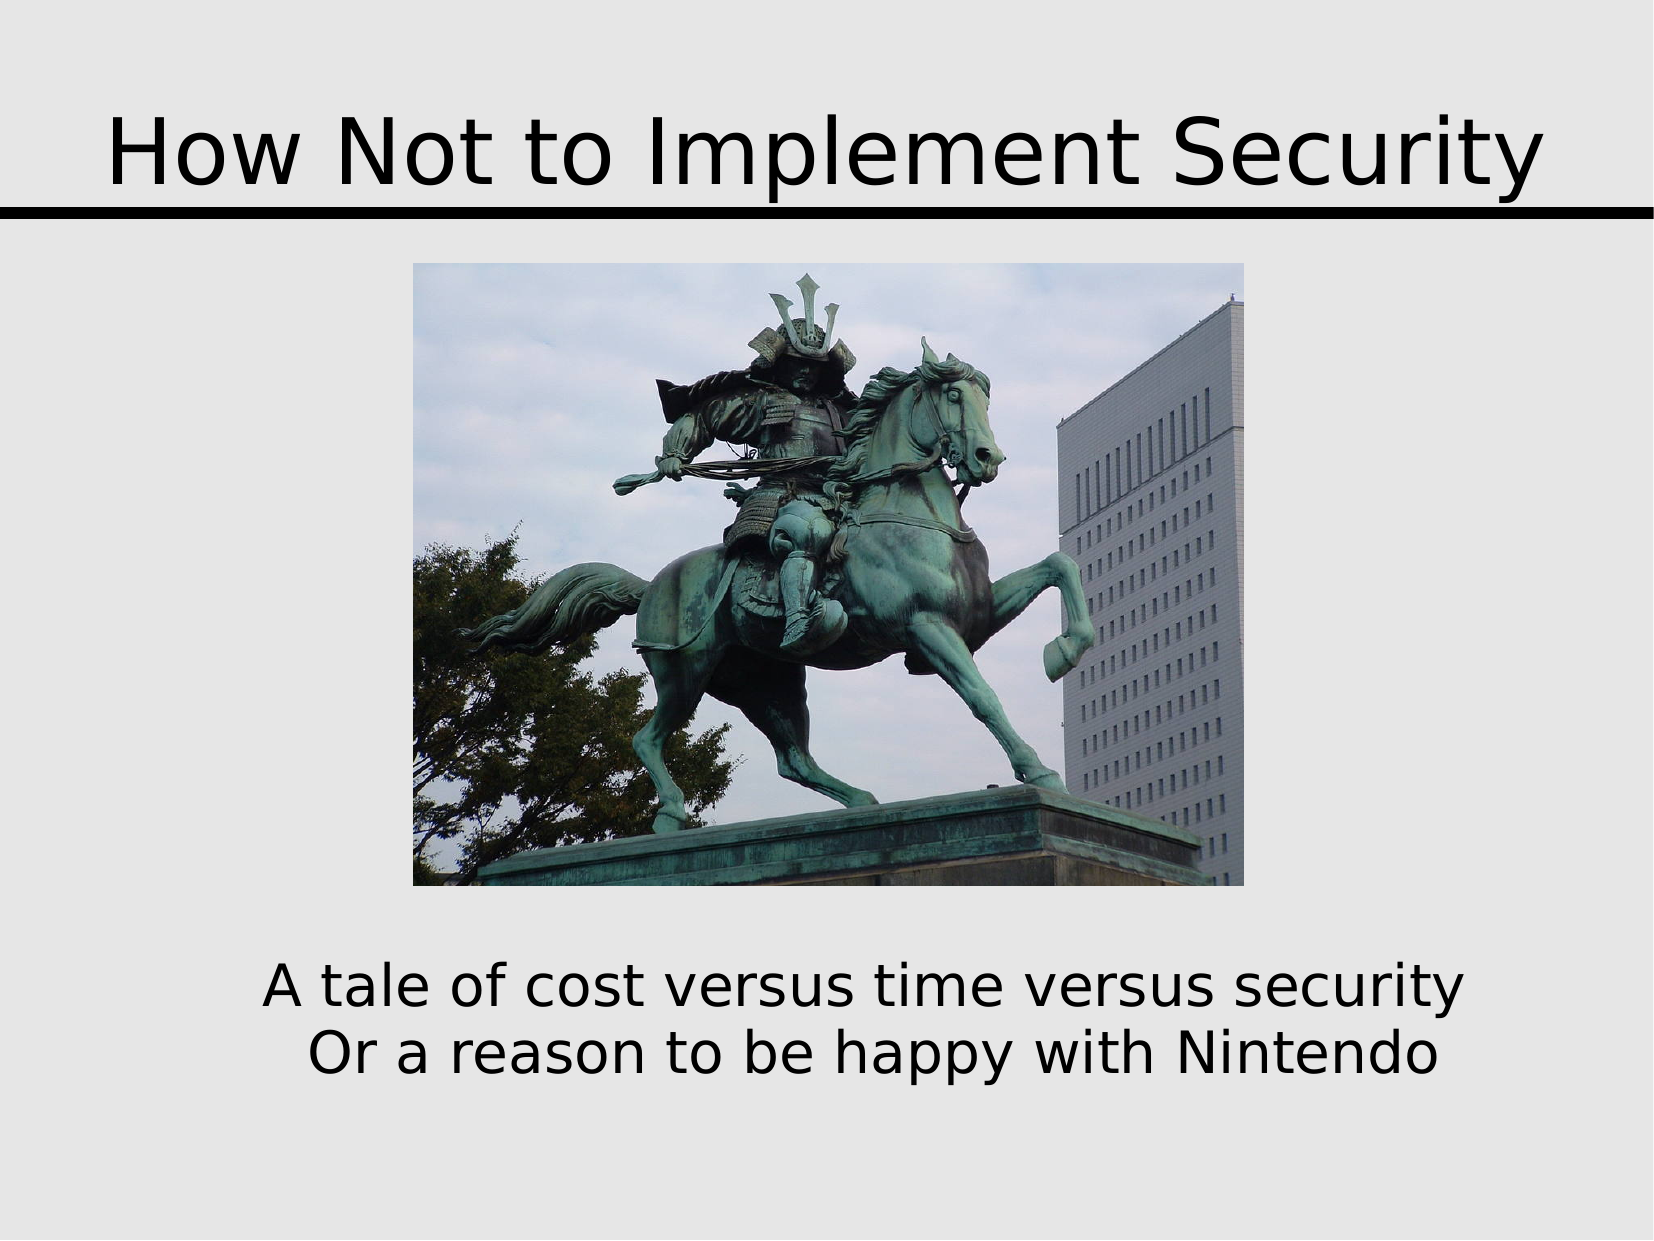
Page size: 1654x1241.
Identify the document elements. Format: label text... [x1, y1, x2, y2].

text_box [944, 1003, 975, 1077]
text_box A tale of cost versus time versus security Or a reason to be happy with Nintendo [177, 944, 1465, 1096]
title How Not to Implement Security [82, 49, 1571, 257]
picture [413, 263, 1244, 886]
